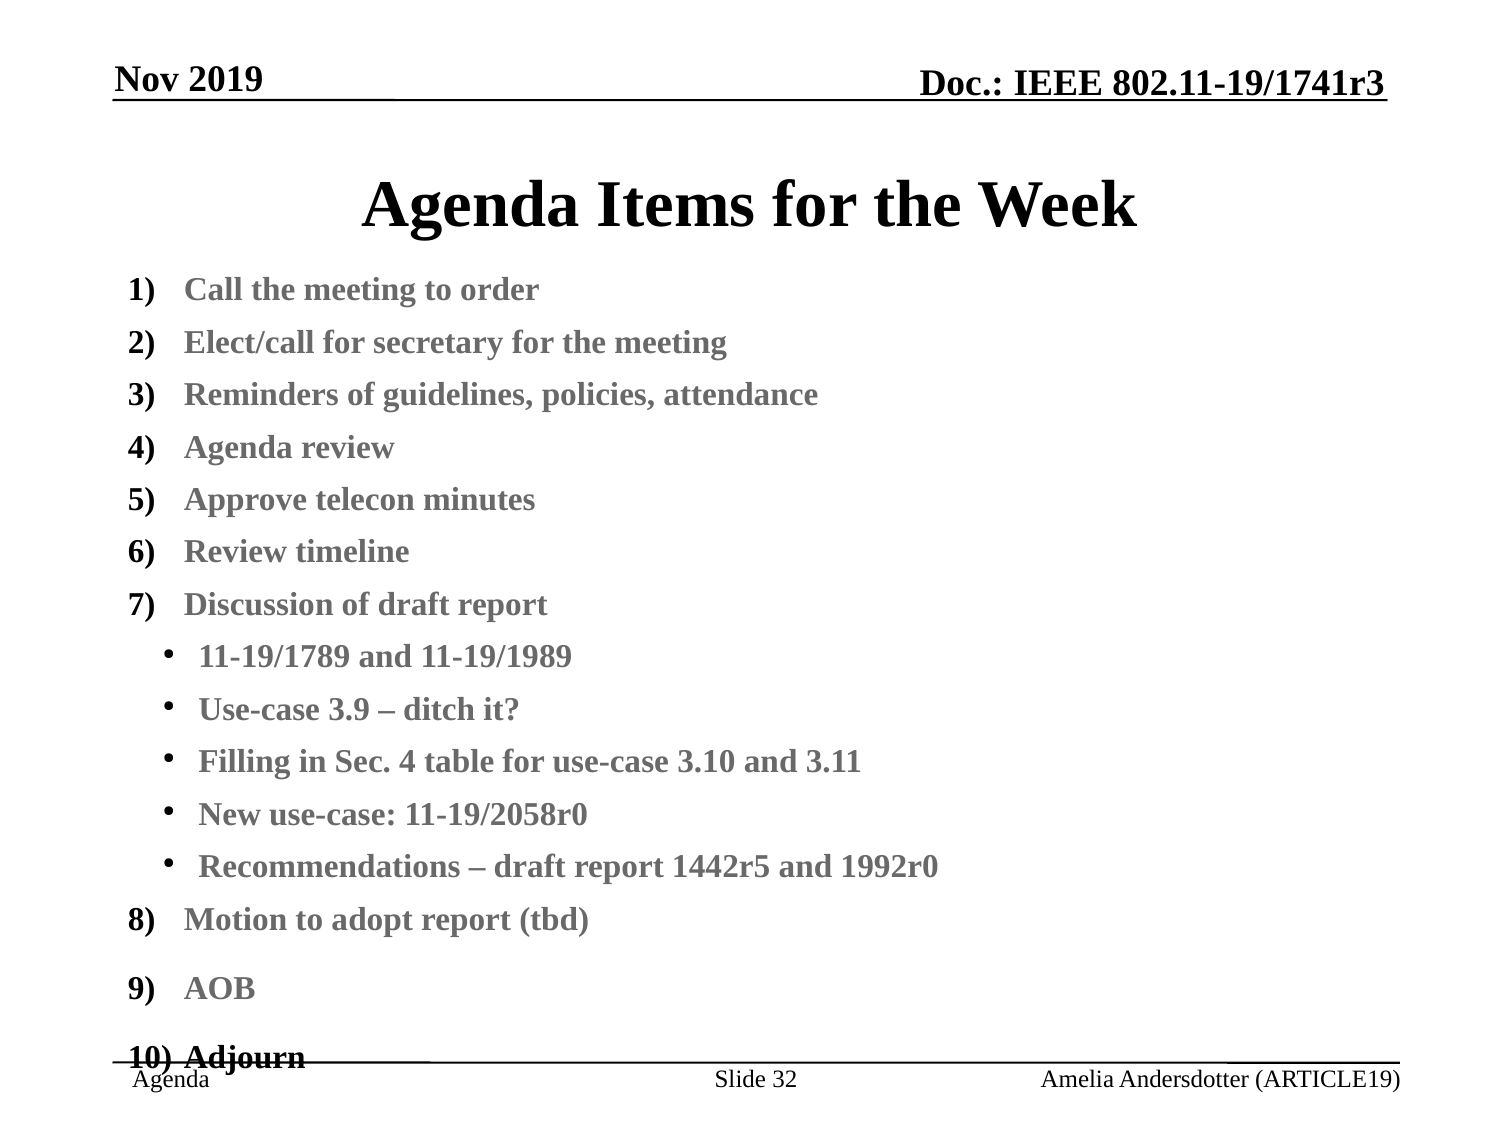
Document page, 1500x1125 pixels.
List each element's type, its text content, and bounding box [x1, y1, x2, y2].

text_box Amelia Andersdotter (ARTICLE19) [878, 1062, 1401, 1092]
text_box Nov 2019 [114, 54, 422, 99]
text_box Slide <number> [712, 1062, 799, 1122]
text_box Agenda Items for the Week [112, 112, 1387, 287]
text_box Call the meeting to order Elect/call for secretary for the meeting Reminders of guidelines, policies, attendance Agenda review Approve telecon minutes Review timeline Discussion of draft report 11-19/1789 and 11-19/1989 Use-case 3.9 – ditch it? Filling in Sec. 4 table for use-case 3.10 and 3.11 New use-case: 11-19/2058r0 Recommendations – draft report 1442r5 and 1992r0 Motion to adopt report (tbd) AOB Adjourn [112, 287, 1387, 1040]
